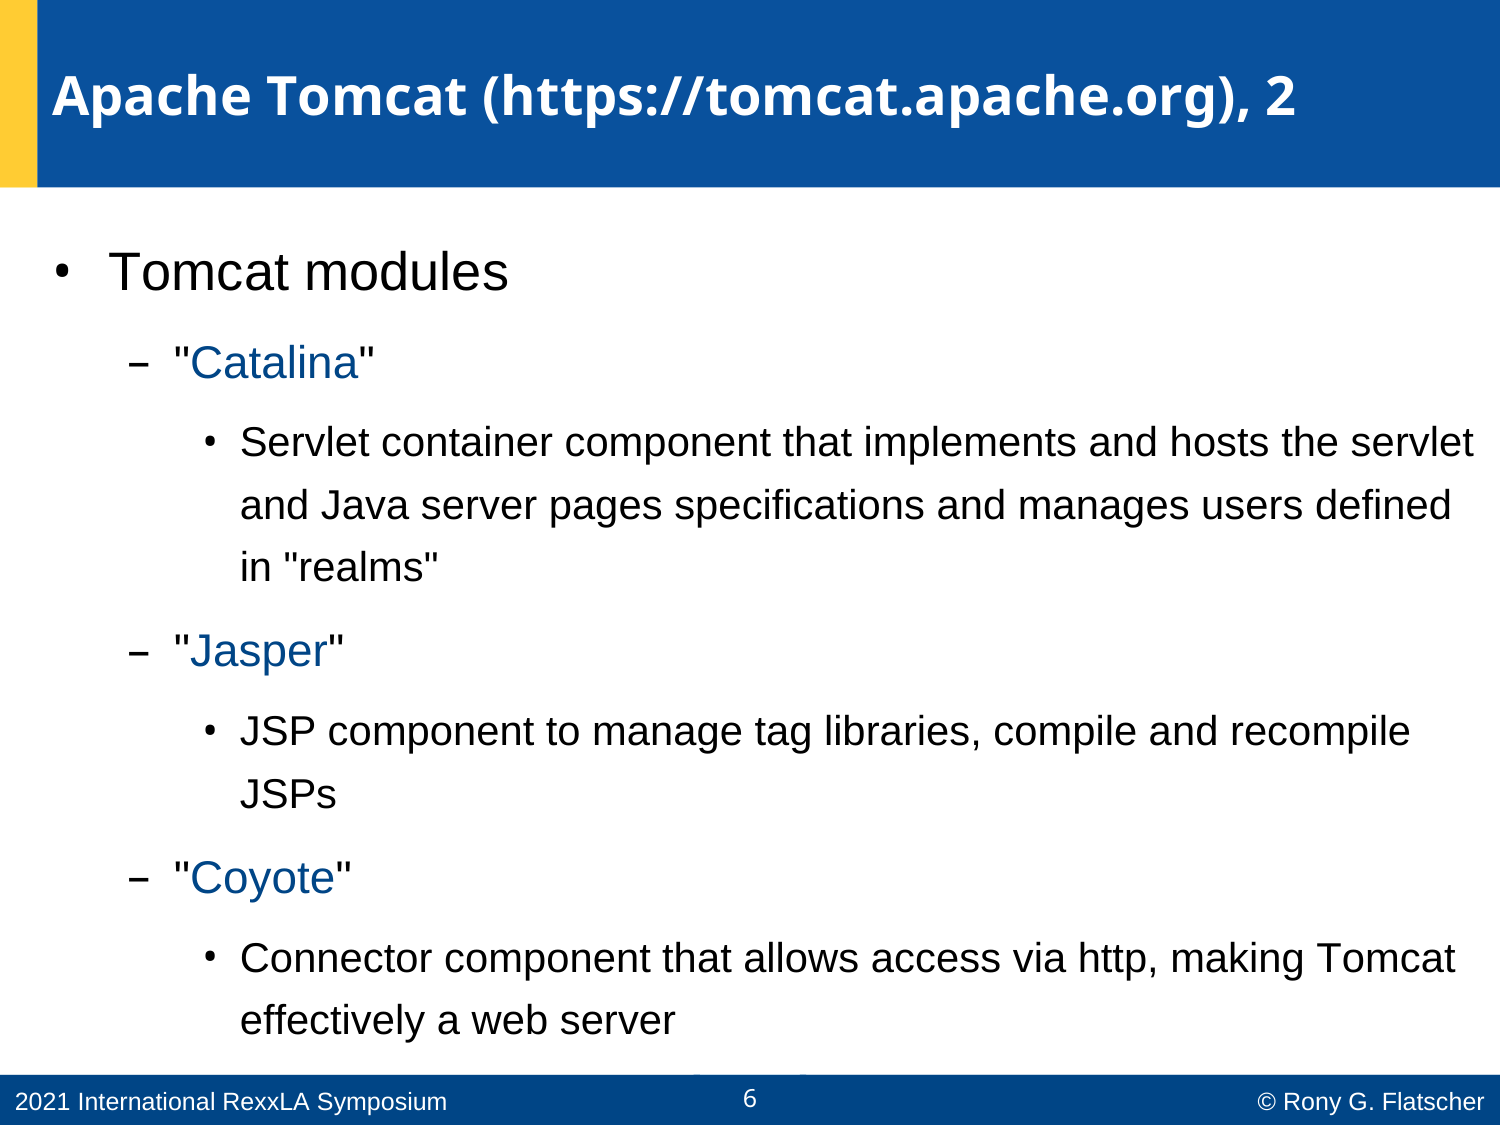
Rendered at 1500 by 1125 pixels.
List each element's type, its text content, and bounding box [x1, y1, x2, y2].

list Tomcat modules "Catalina" Servlet container component that implements and hosts the servlet and Java server pages specifications and manages users defined in "realms" "Jasper" JSP component to manage tag libraries, compile and recompile JSPs "Coyote" Connector component that allows access via http, making Tomcat effectively a web server [37, 212, 1500, 1051]
title Apache Tomcat (https://tomcat.apache.org), 2 [37, 0, 1500, 188]
